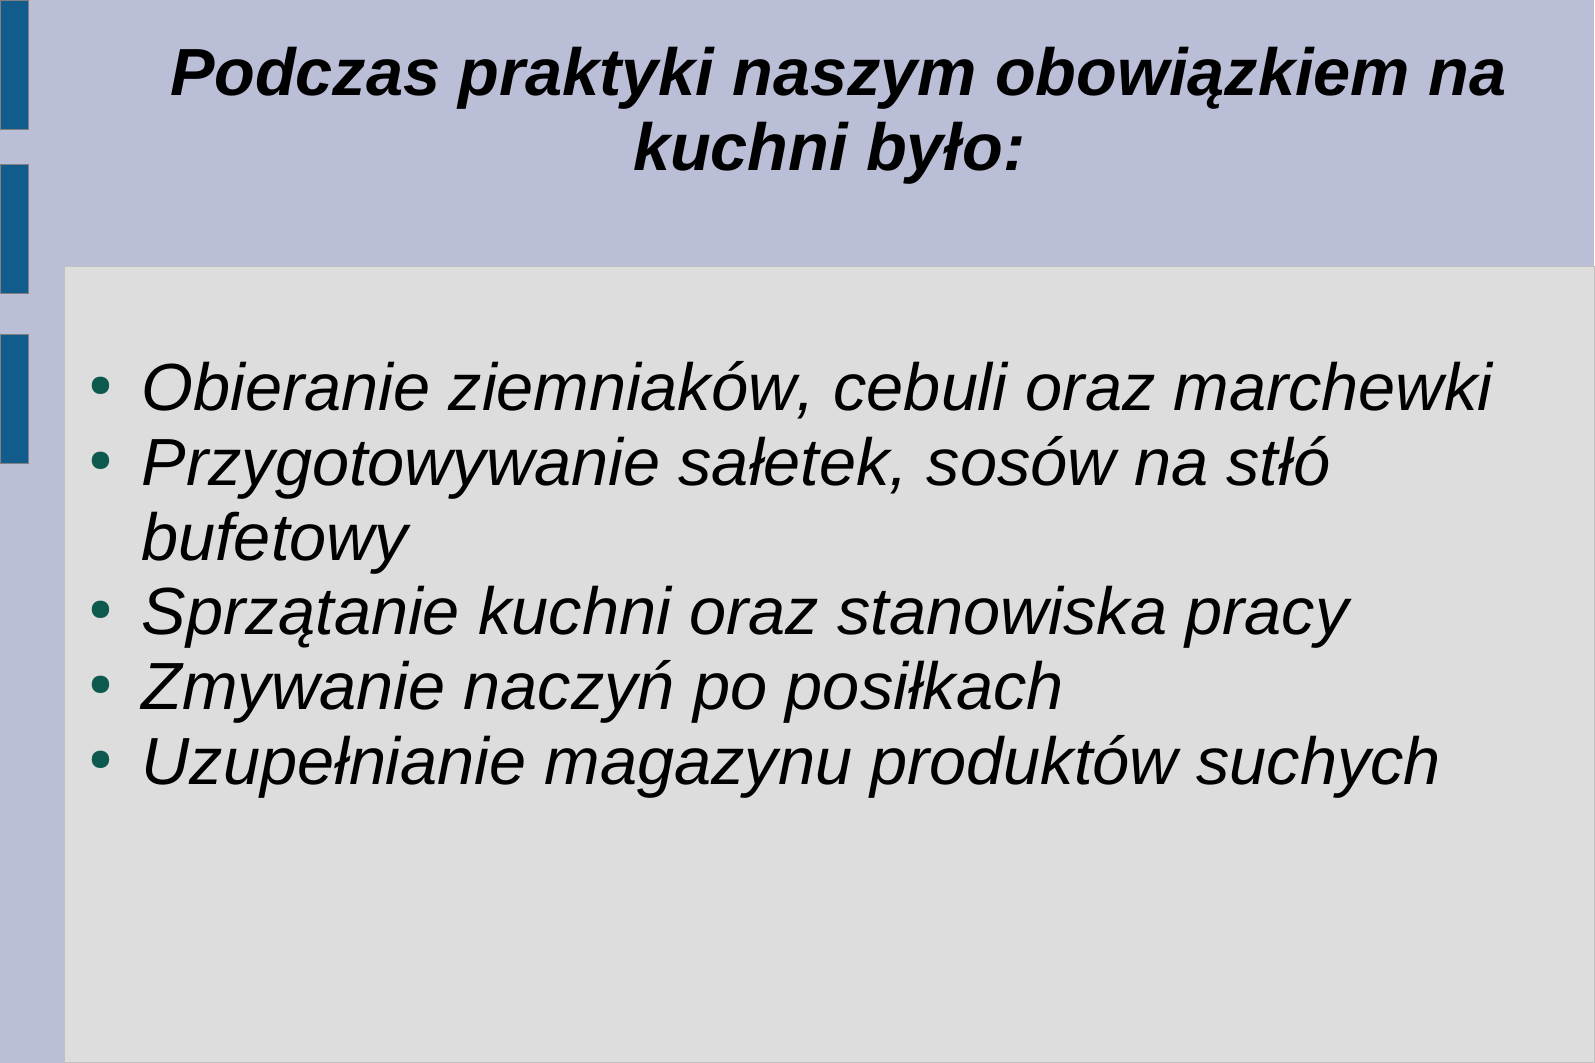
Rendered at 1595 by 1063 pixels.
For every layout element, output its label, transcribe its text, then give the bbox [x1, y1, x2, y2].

text_box Podczas praktyki naszym obowiązkiem na kuchni było: [47, 35, 1560, 260]
list Obieranie ziemniaków, cebuli oraz marchewki Przygotowywanie sałetek, sosów na stłó bufetowy Sprzątanie kuchni oraz stanowiska pracy Zmywanie naczyń po posiłkach Uzupełnianie magazynu produktów suchych [70, 295, 1571, 1028]
